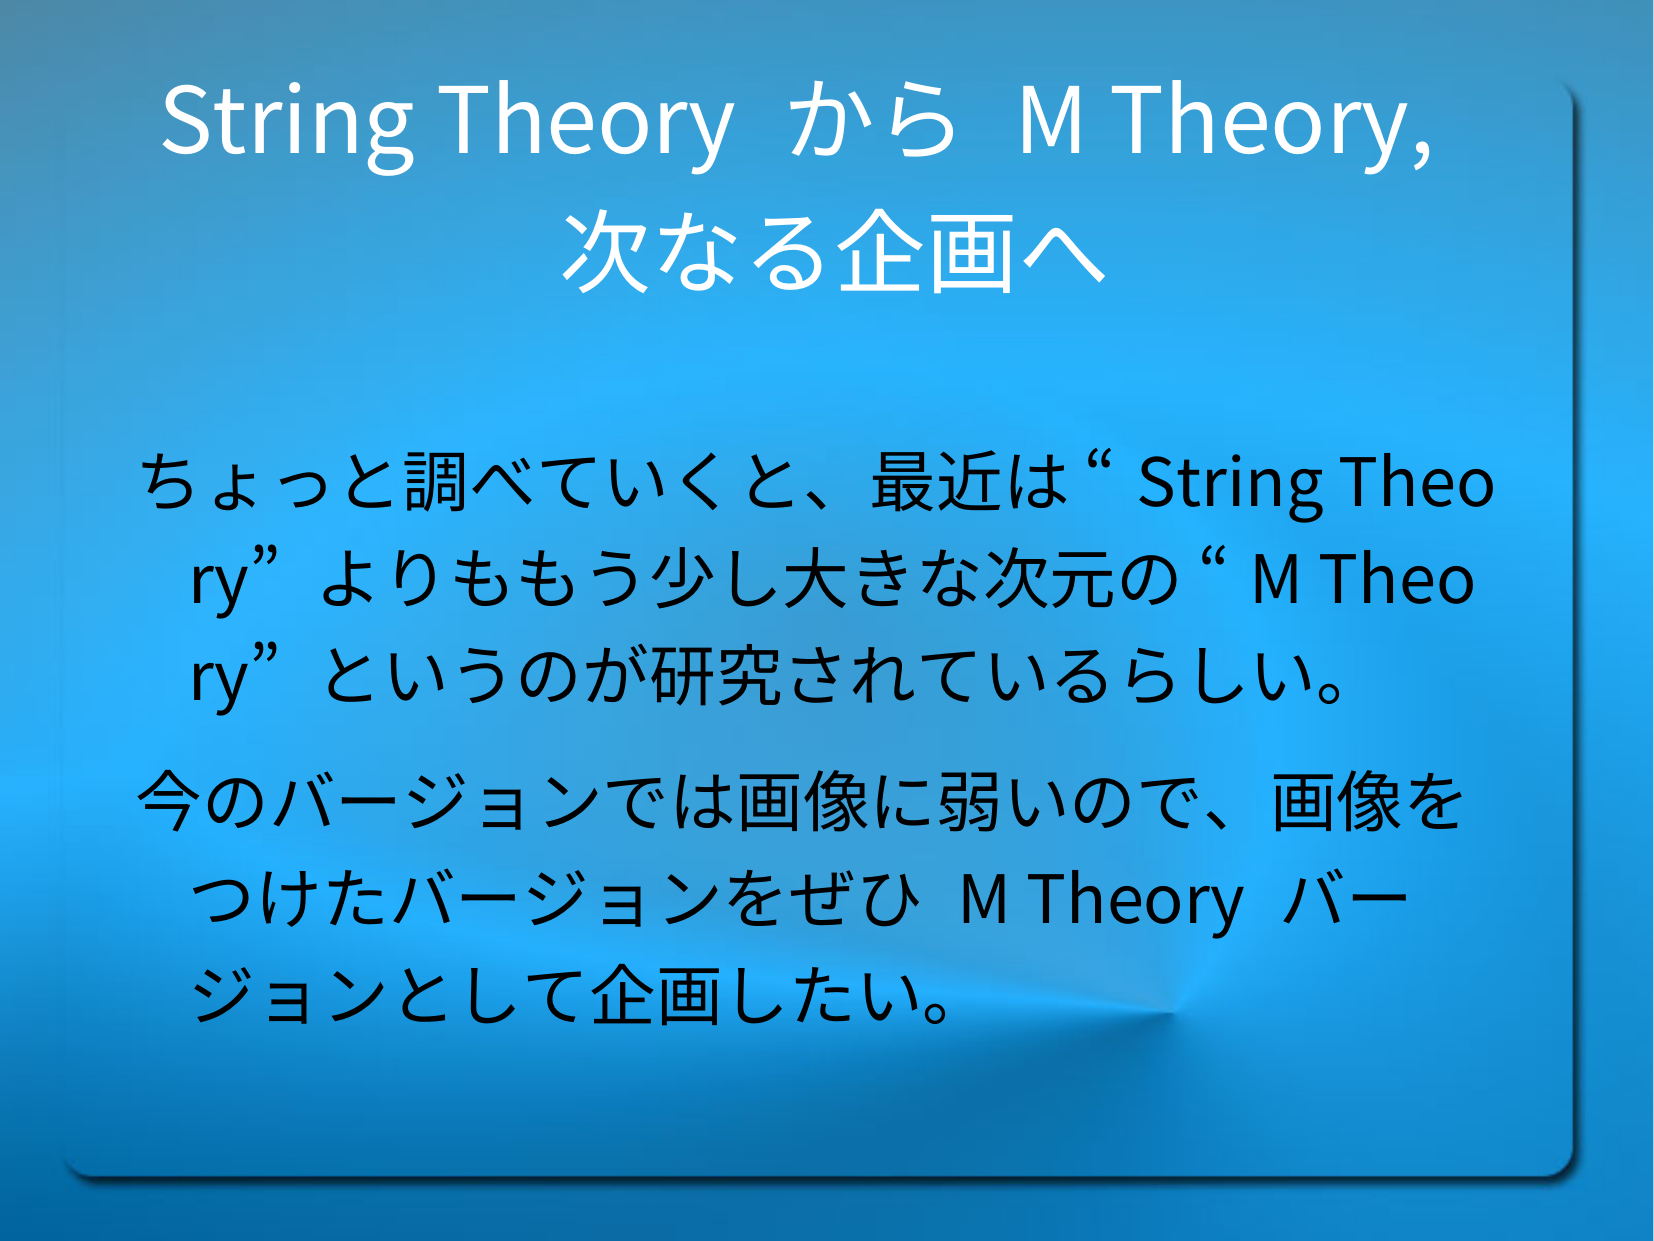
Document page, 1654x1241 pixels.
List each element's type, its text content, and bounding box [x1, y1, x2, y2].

list ちょっと調べていくと、最近は “String Theory” よりももう少し大きな次元の “M Theory” というのが研究されているらしい。 今のバージョンでは画像に弱いので、画像をつけたバージョンをぜひ M Theory バージョンとして企画したい。 [118, 429, 1500, 1211]
title String Theory から M Theory, 次なる企画へ [121, 42, 1534, 318]
picture [0, 0, 1654, 1241]
